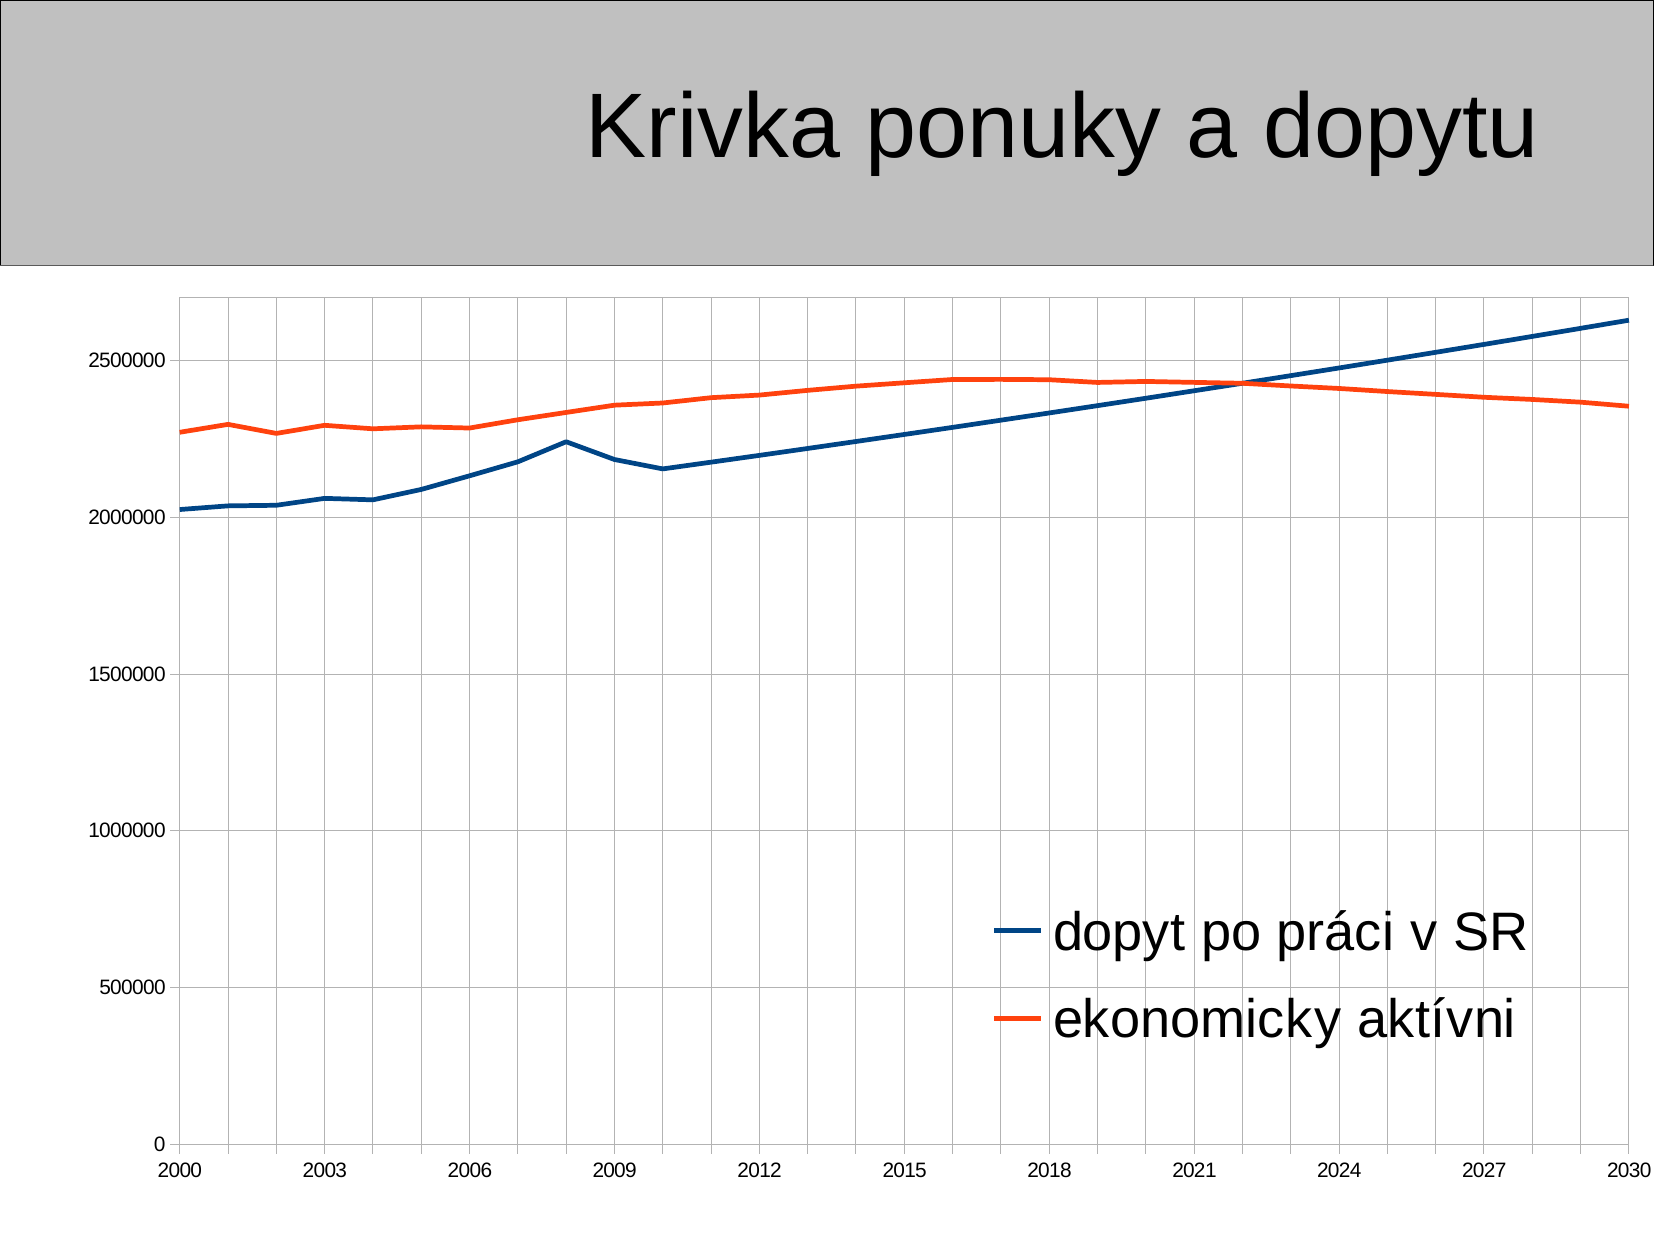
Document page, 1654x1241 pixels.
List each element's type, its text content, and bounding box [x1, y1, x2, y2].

title Krivka ponuky a dopytu [561, 29, 1565, 237]
chart [0, 265, 1654, 1241]
